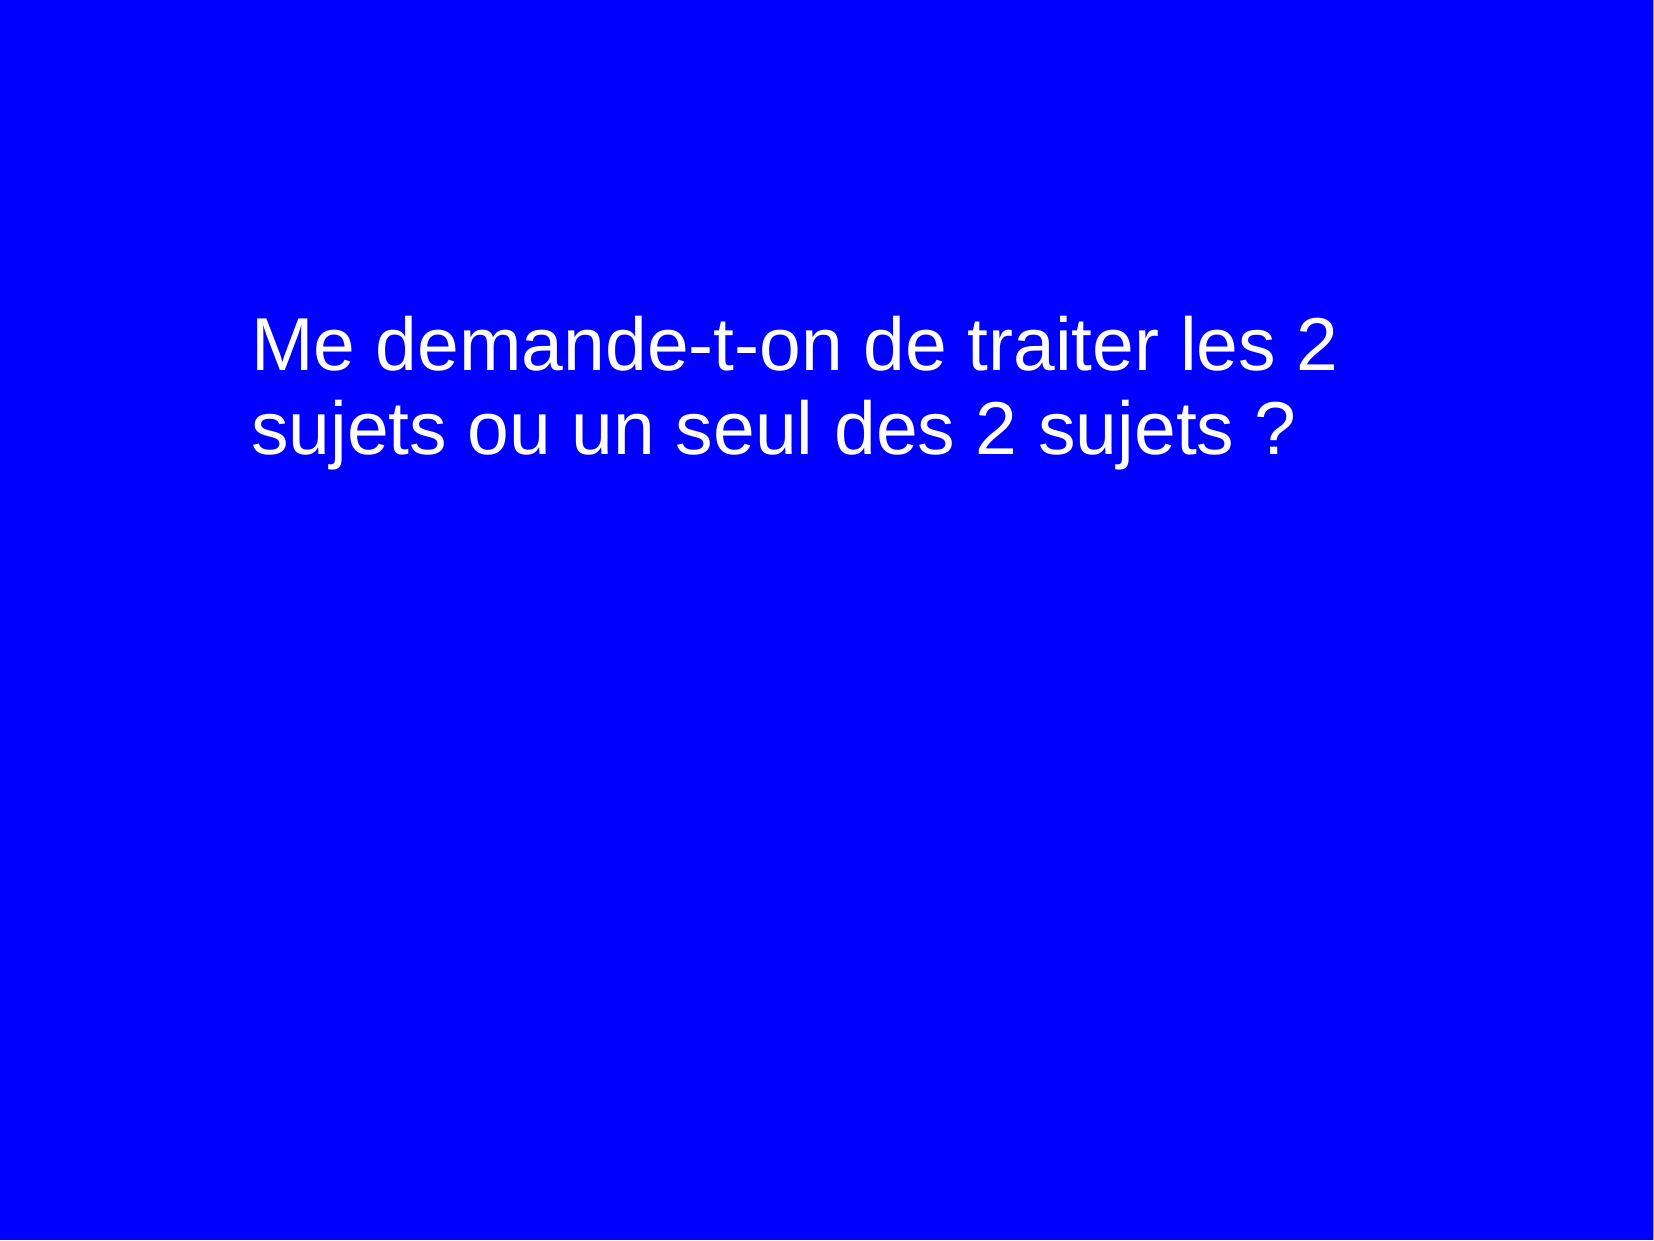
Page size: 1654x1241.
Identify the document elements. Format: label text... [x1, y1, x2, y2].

text_box Me demande-t-on de traiter les 2 sujets ou un seul des 2 sujets ? [236, 295, 1505, 479]
